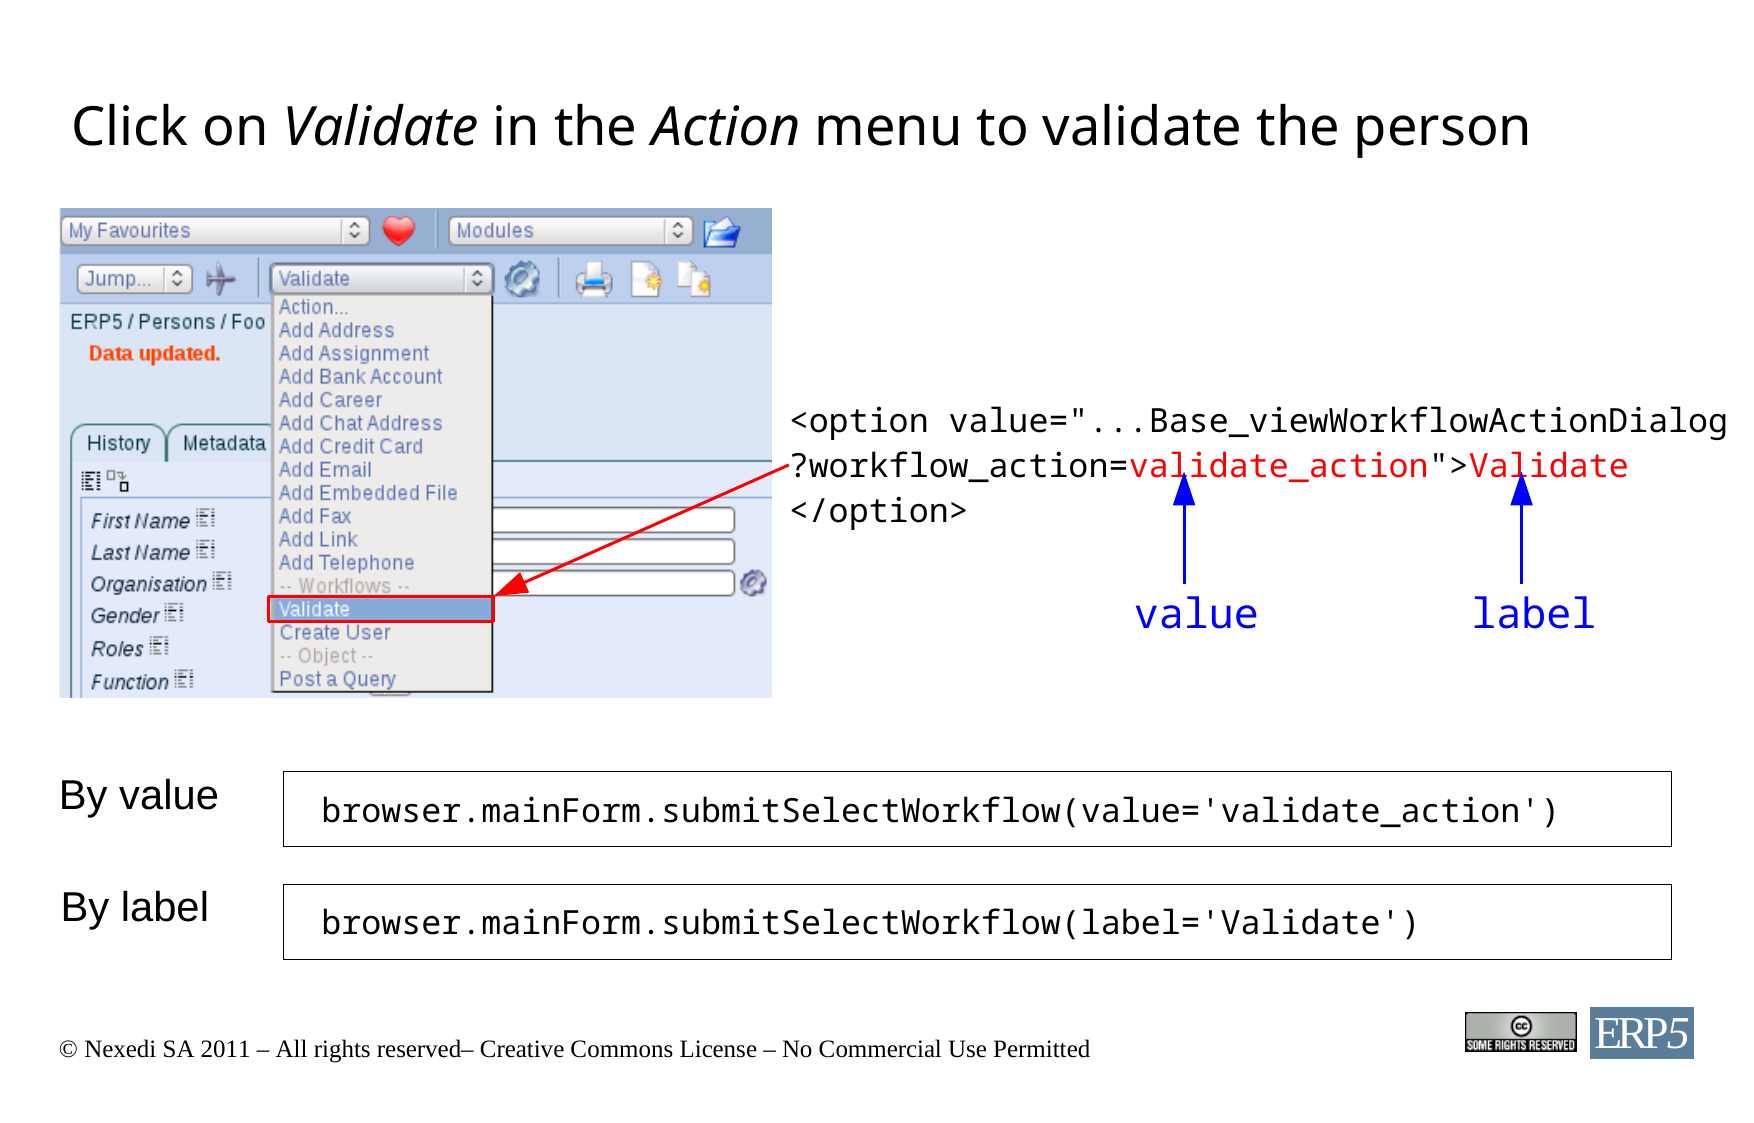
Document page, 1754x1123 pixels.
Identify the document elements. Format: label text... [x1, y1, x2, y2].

picture [1465, 1012, 1577, 1052]
text_box value [1133, 584, 1260, 631]
text_box [283, 771, 1672, 847]
picture [59, 208, 772, 698]
picture [270, 598, 492, 620]
text_box label [1471, 584, 1597, 631]
text_box By value [59, 771, 219, 819]
title Click on Validate in the Action menu to validate the person [71, 63, 1707, 187]
text_box browser.mainForm.submitSelectWorkflow(label='Validate') [321, 898, 1635, 936]
text_box browser.mainForm.submitSelectWorkflow(value='validate_action') [321, 786, 1672, 824]
text_box <option value="...Base_viewWorkflowActionDialog ?workflow_action=validate_action">Validate </option> [788, 396, 1730, 547]
text_box [283, 884, 1672, 960]
text_box By label [60, 884, 210, 931]
